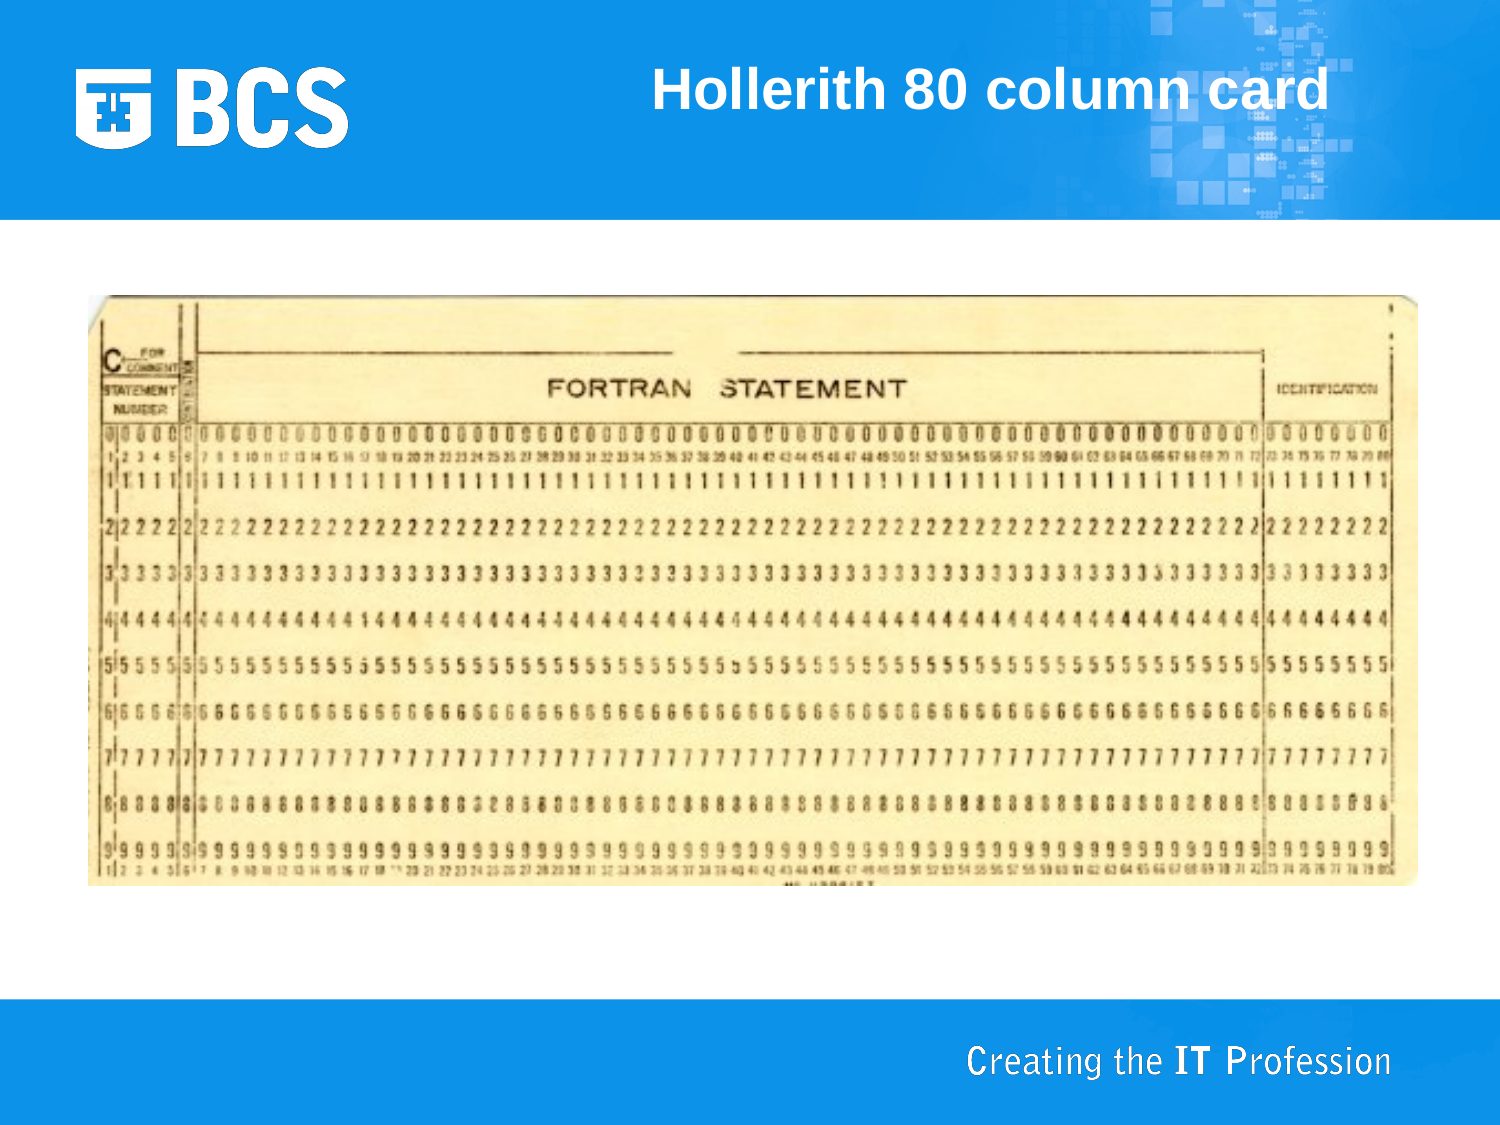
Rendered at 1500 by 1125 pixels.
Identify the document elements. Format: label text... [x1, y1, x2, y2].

title Hollerith 80 column card [566, 7, 1418, 182]
picture [0, 1000, 1500, 1125]
picture [0, 0, 1500, 219]
picture [88, 295, 1418, 886]
